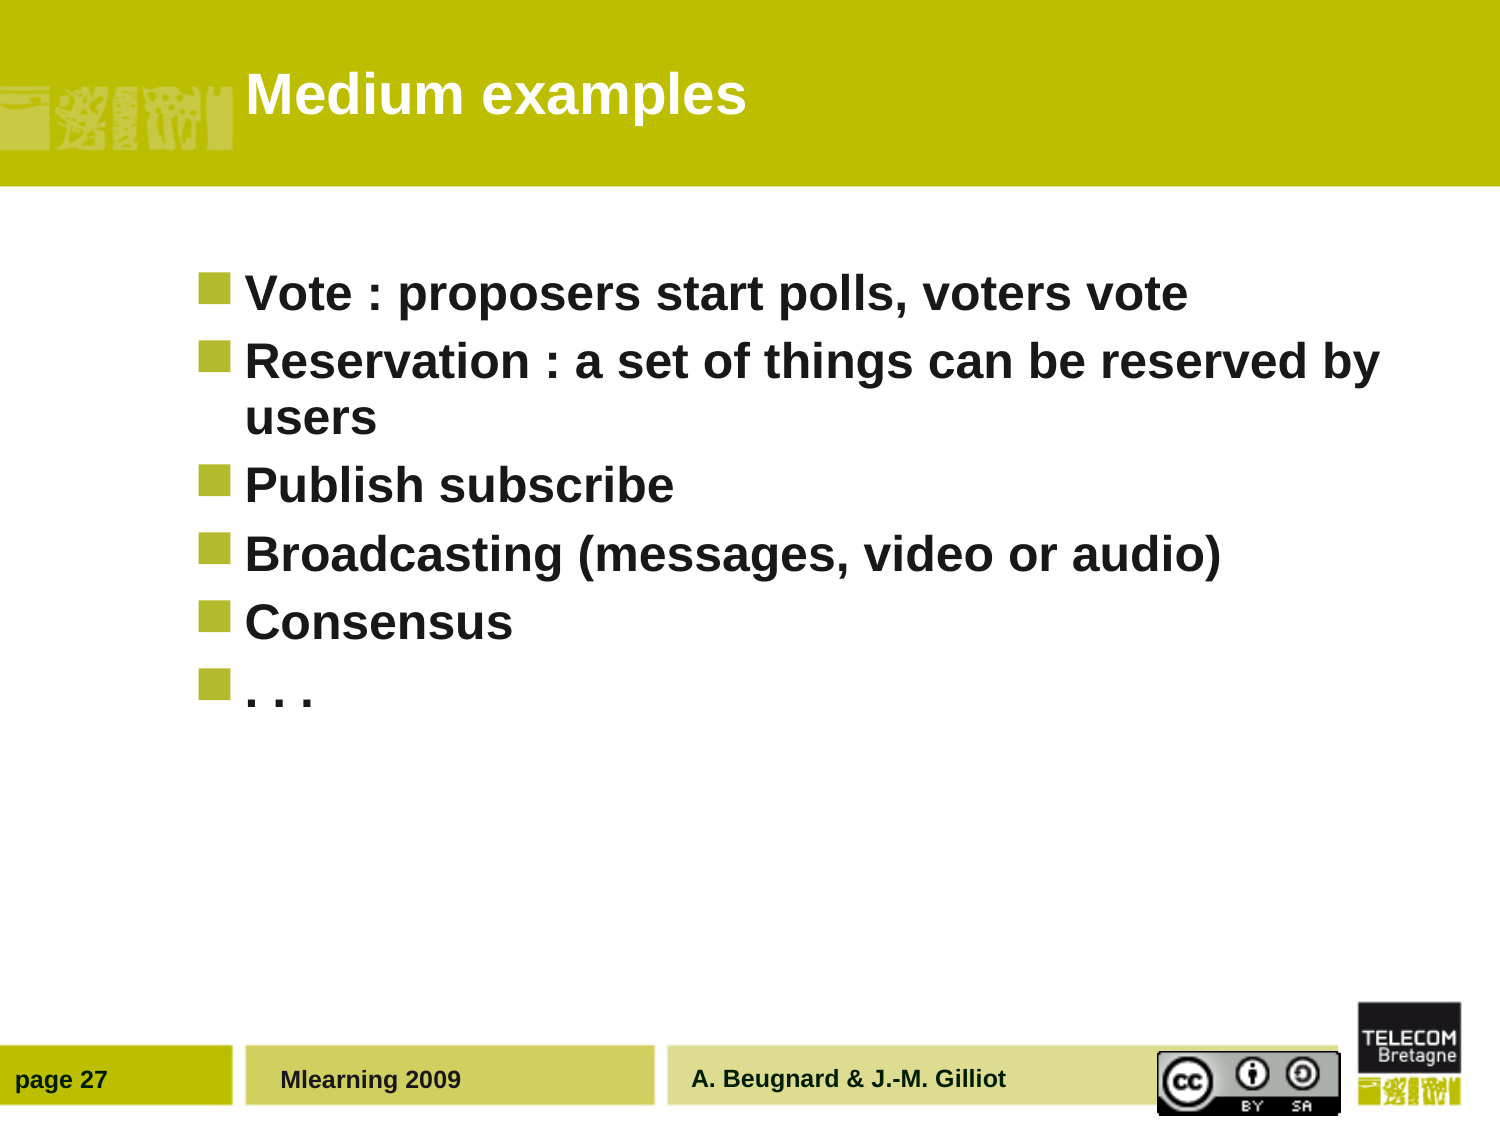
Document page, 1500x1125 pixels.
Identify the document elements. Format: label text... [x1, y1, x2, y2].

title Medium examples [245, 31, 1459, 158]
list Vote : proposers start polls, voters vote Reservation : a set of things can be reserved by users Publish subscribe Broadcasting (messages, video or audio) Consensus . . . [200, 265, 1459, 987]
picture [0, 0, 1500, 1125]
